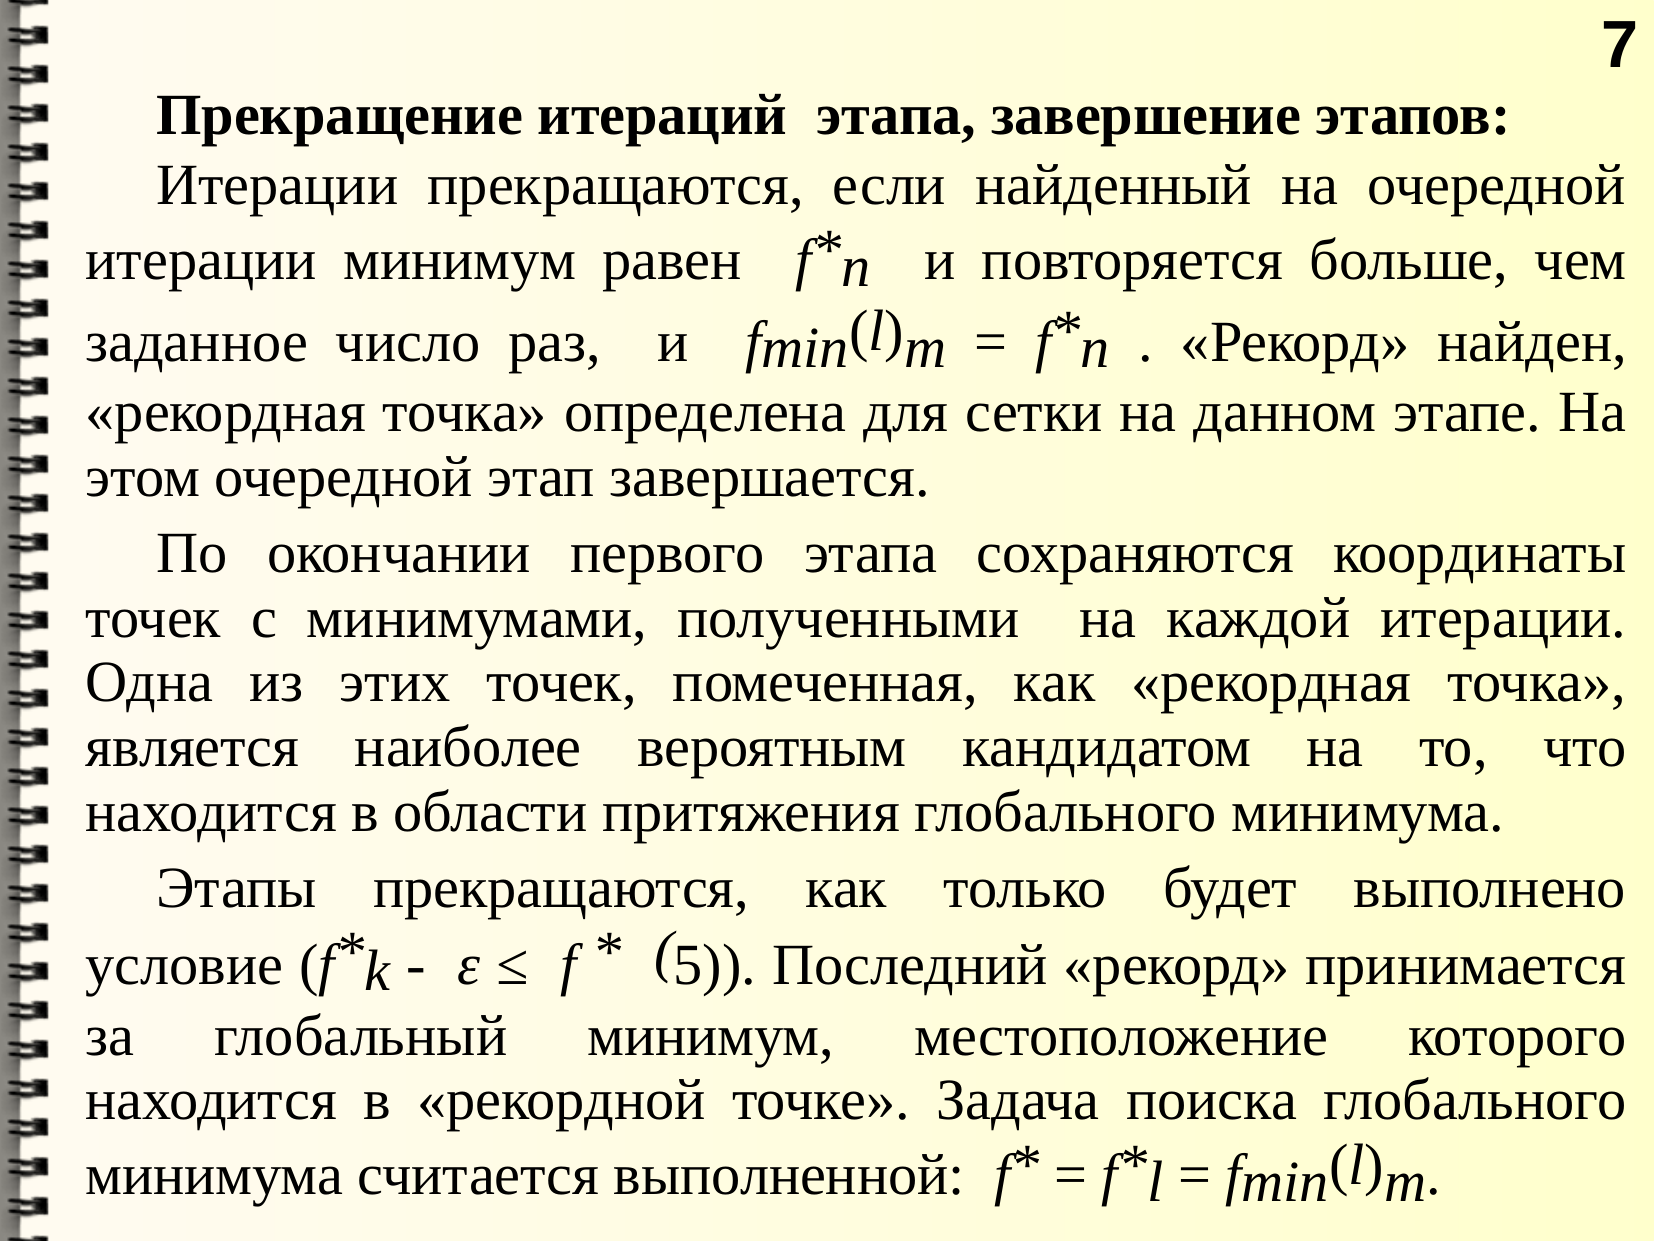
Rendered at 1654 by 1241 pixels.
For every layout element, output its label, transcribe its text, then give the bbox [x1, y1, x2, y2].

text_box <номер> Прекращение итераций этапа, завершение этапов: Итерации прекращаются, если найденный на очередной итерации минимум равен f*n и повторяется больше, чем заданное число раз, и fmin(l)m = f*n . «Рекорд» найден, «рекордная точка» определена для сетки на данном этапе. На этом очередной этап завершается. По окончании первого этапа сохраняются координаты точек с минимумами, полученными на каждой итерации. Одна из этих точек, помеченная, как «рекордная точка», является наиболее вероятным кандидатом на то, что находится в области притяжения глобального минимума. Этапы прекращаются, как только будет выполнено условие (f*k - ε ≤ f * (5)). Последний «рекорд» принимается за глобальный минимум, местоположение которого находится в «рекордной точке». Задача поиска глобального минимума считается выполненной: f* = f*l = fmin(l)m. [59, 0, 1654, 1241]
text_box [59, 1146, 1625, 1241]
picture [0, 0, 59, 1241]
